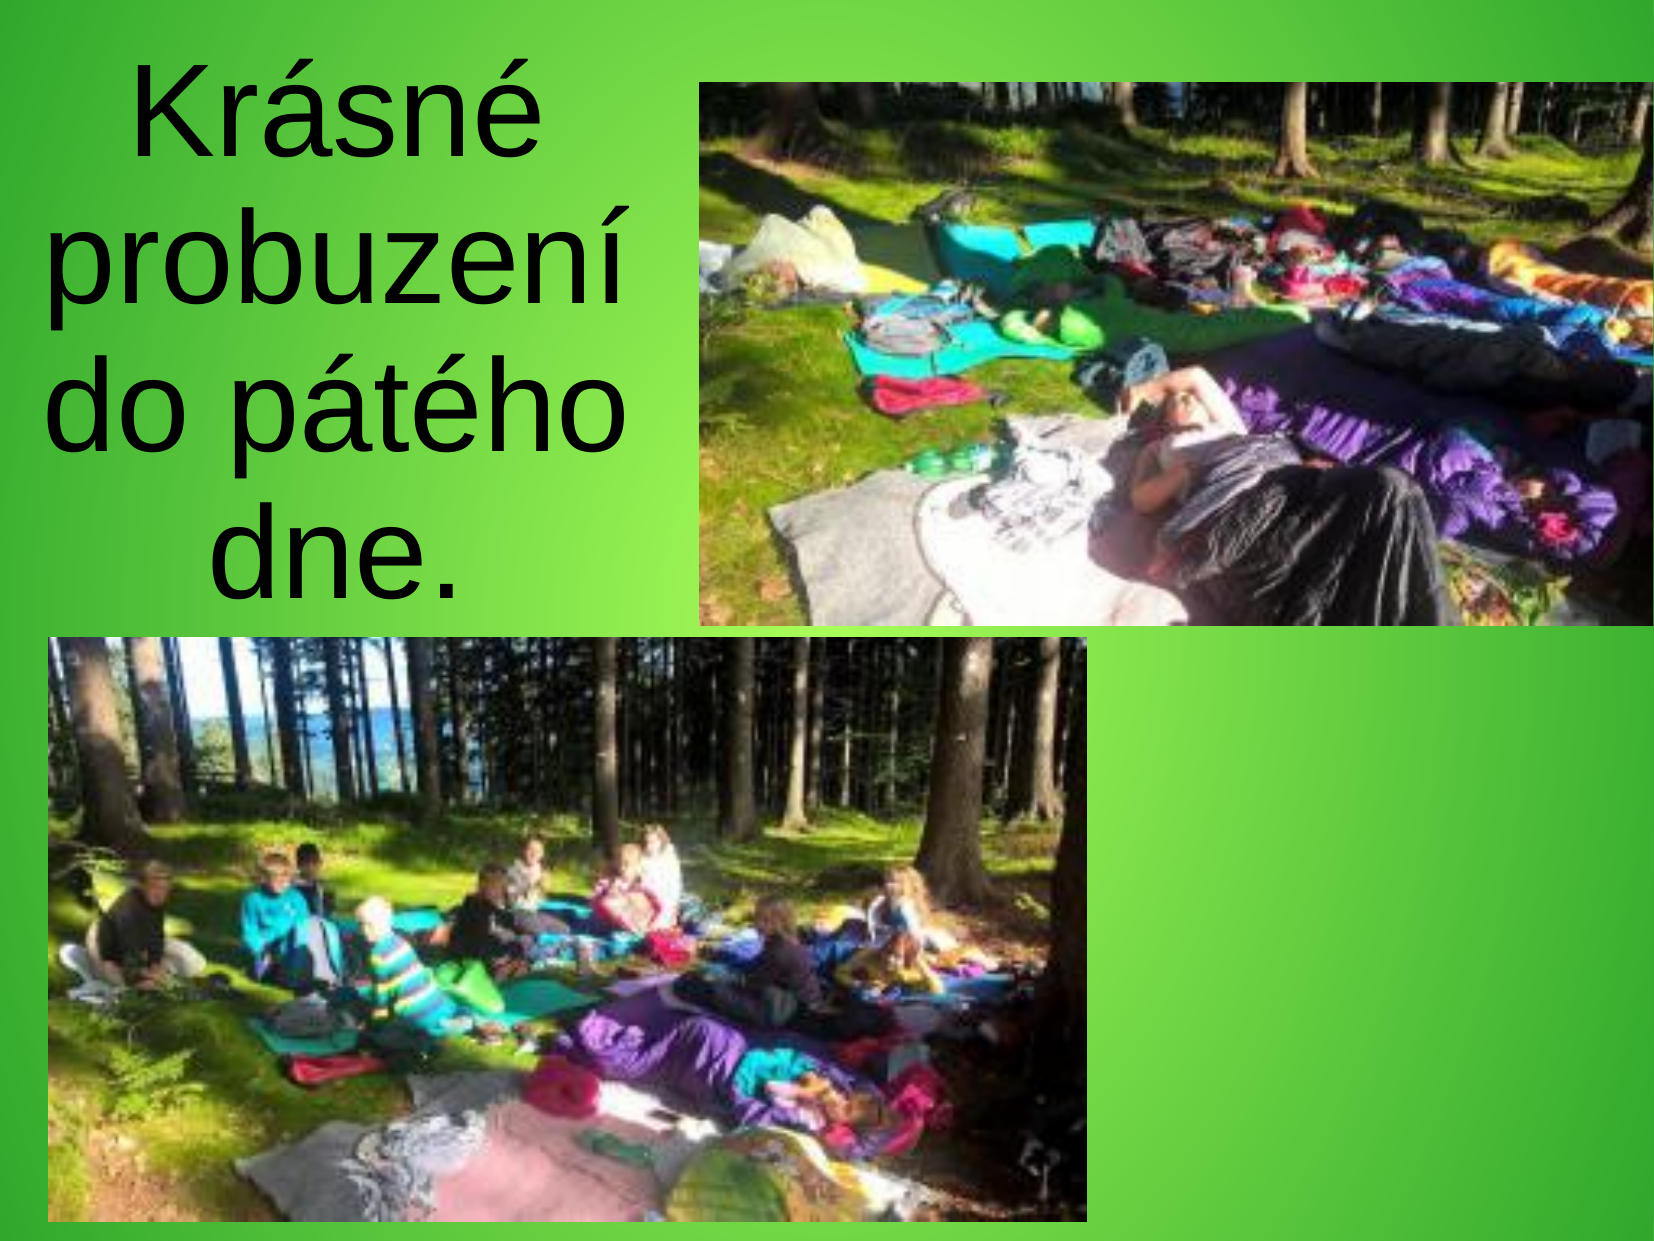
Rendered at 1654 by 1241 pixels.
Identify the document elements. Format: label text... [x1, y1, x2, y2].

title Krásné probuzení do pátého dne. [0, 0, 686, 627]
picture [699, 82, 1654, 626]
picture [48, 637, 1087, 1222]
